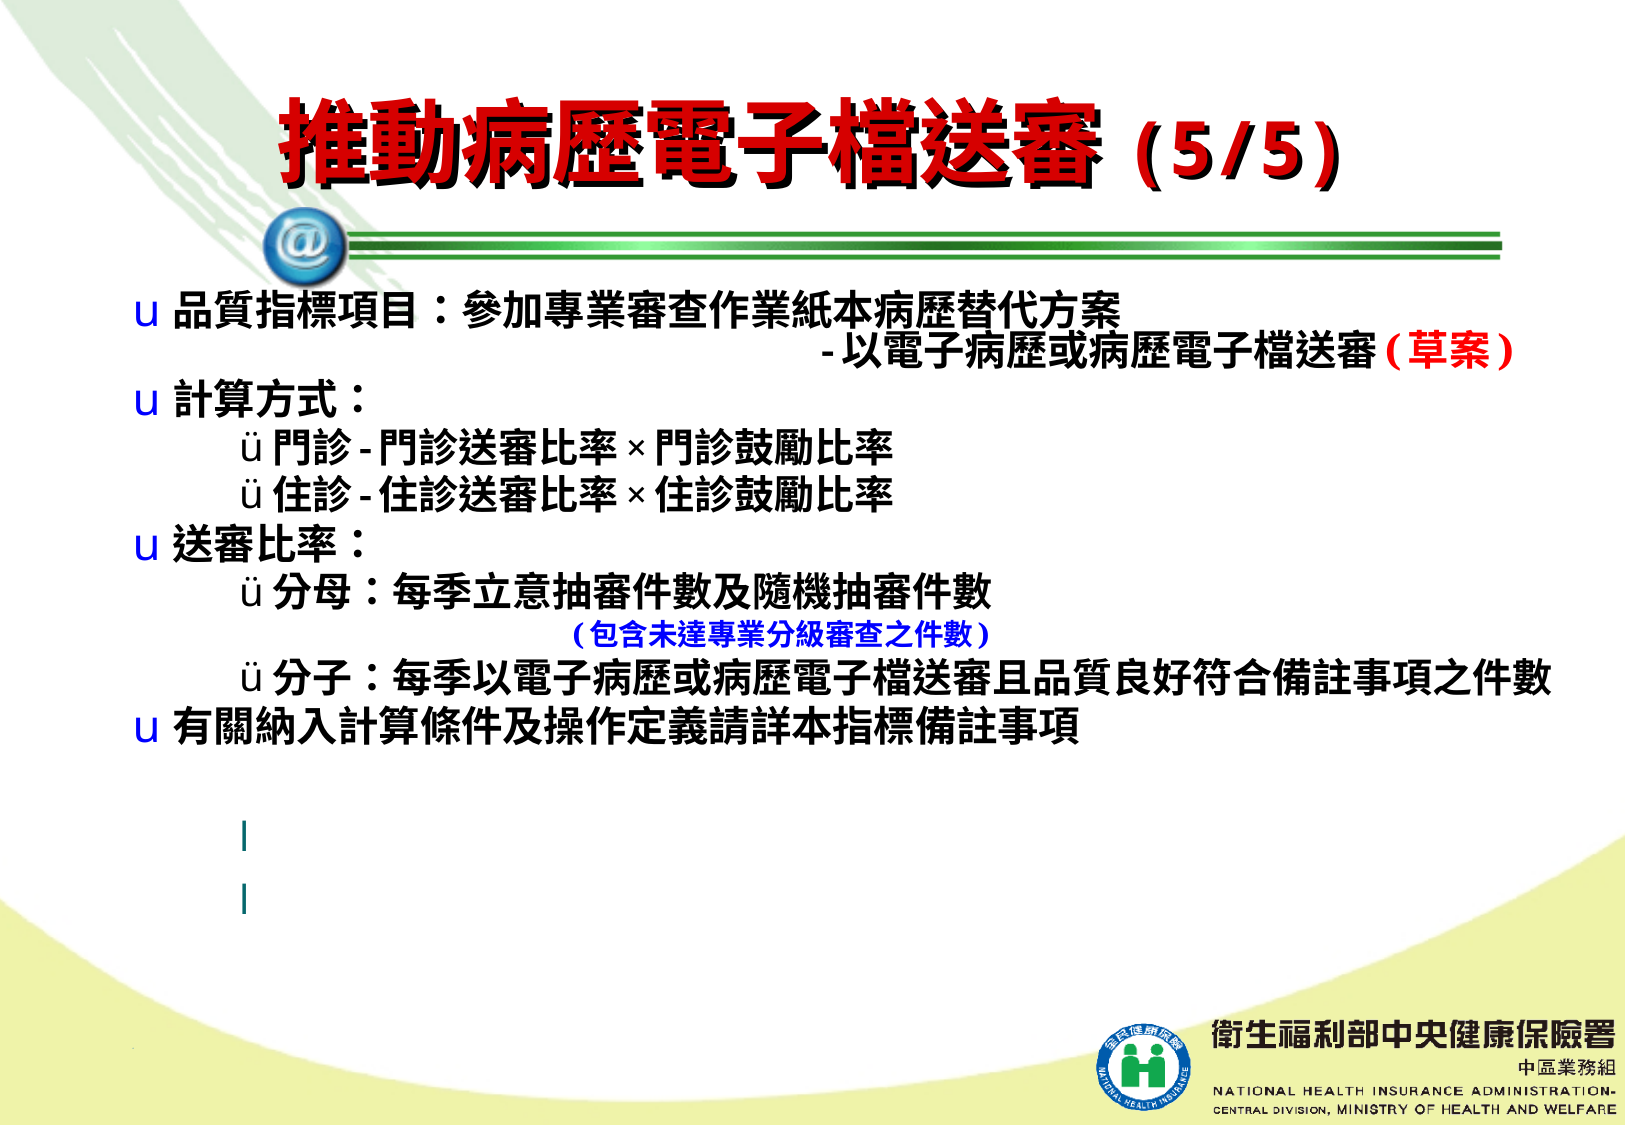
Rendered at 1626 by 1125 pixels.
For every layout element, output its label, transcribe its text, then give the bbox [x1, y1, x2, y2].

list 品質指標項目：參加專業審查作業紙本病歷替代方案 -以電子病歷或病歷電子檔送審(草案) 計算方式： 門診-門診送審比率×門診鼓勵比率 住診-住診送審比率×住診鼓勵比率 送審比率： 分母：每季立意抽審件數及隨機抽審件數 (包含未達專業分級審查之件數) 分子：每季以電子病歷或病歷電子檔送審且品質良好符合備註事項之件數 有關納入計算條件及操作定義請詳本指標備註事項 [117, 286, 1581, 1083]
title 推動病歷電子檔送審(5/5) [81, 45, 1544, 233]
